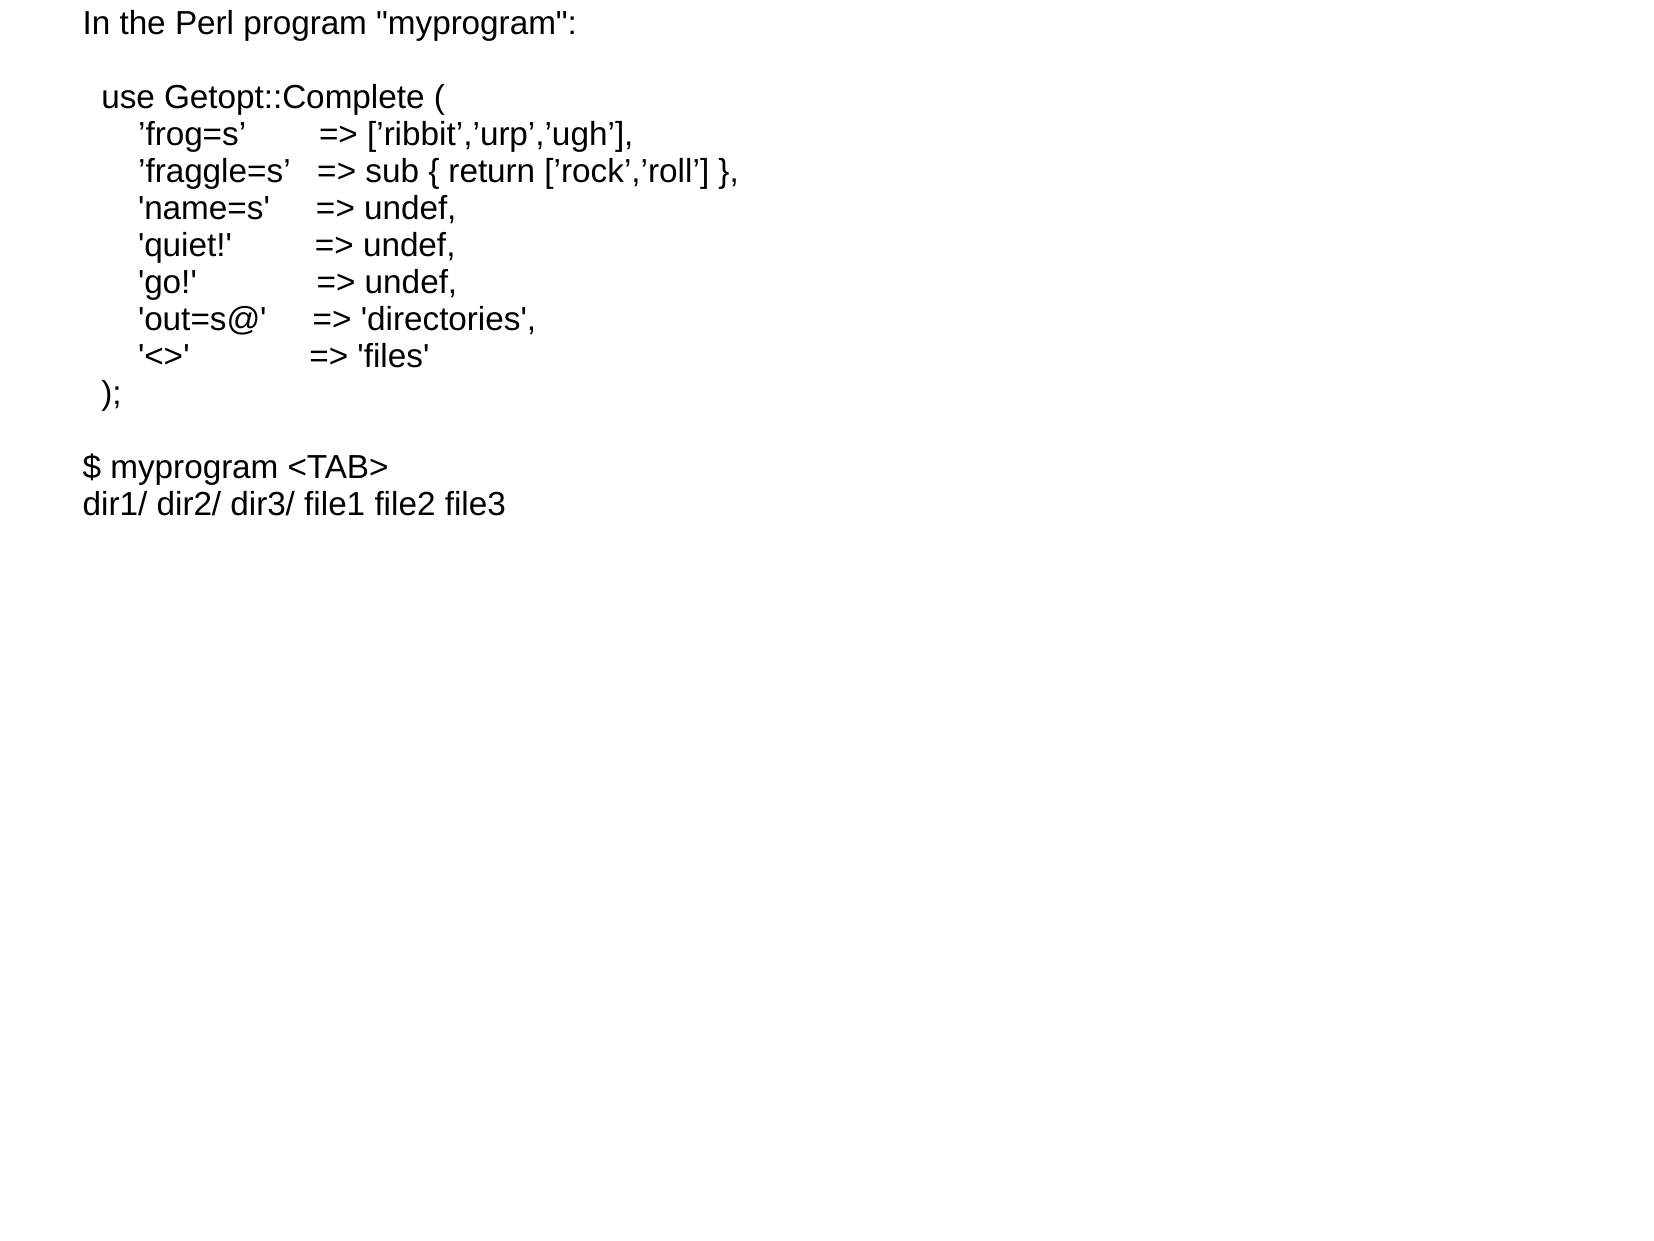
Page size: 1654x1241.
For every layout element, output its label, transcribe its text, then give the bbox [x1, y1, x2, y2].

subtitle In the Perl program "myprogram": use Getopt::Complete ( ’frog=s’ => [’ribbit’,’urp’,’ugh’], ’fraggle=s’ => sub { return [’rock’,’roll’] }, 'name=s' => undef, 'quiet!' => undef, 'go!' => undef, 'out=s@' => 'directories', '<>' => 'files' ); $ myprogram <TAB> dir1/ dir2/ dir3/ file1 file2 file3 [82, 4, 1571, 1064]
